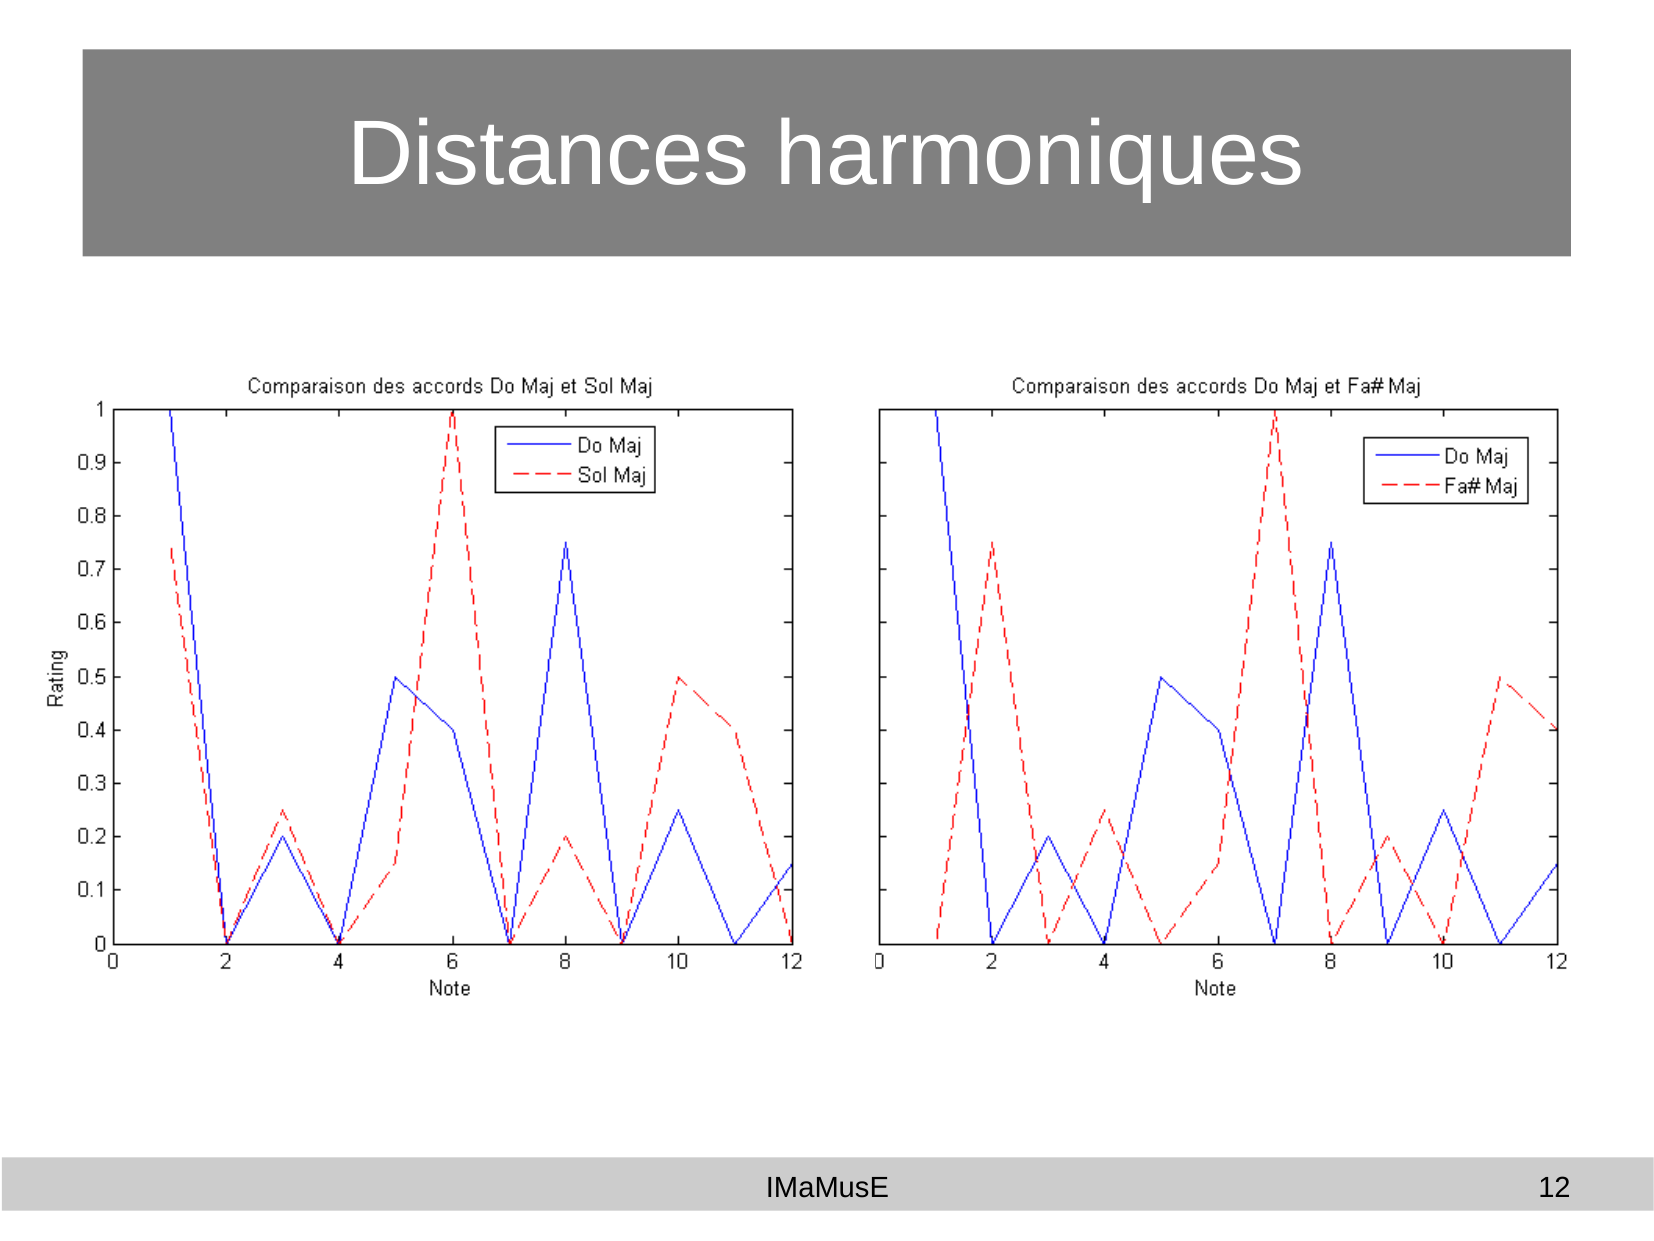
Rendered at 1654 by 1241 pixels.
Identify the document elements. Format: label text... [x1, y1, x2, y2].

title Distances harmoniques [82, 49, 1571, 257]
picture [0, 359, 1640, 1016]
